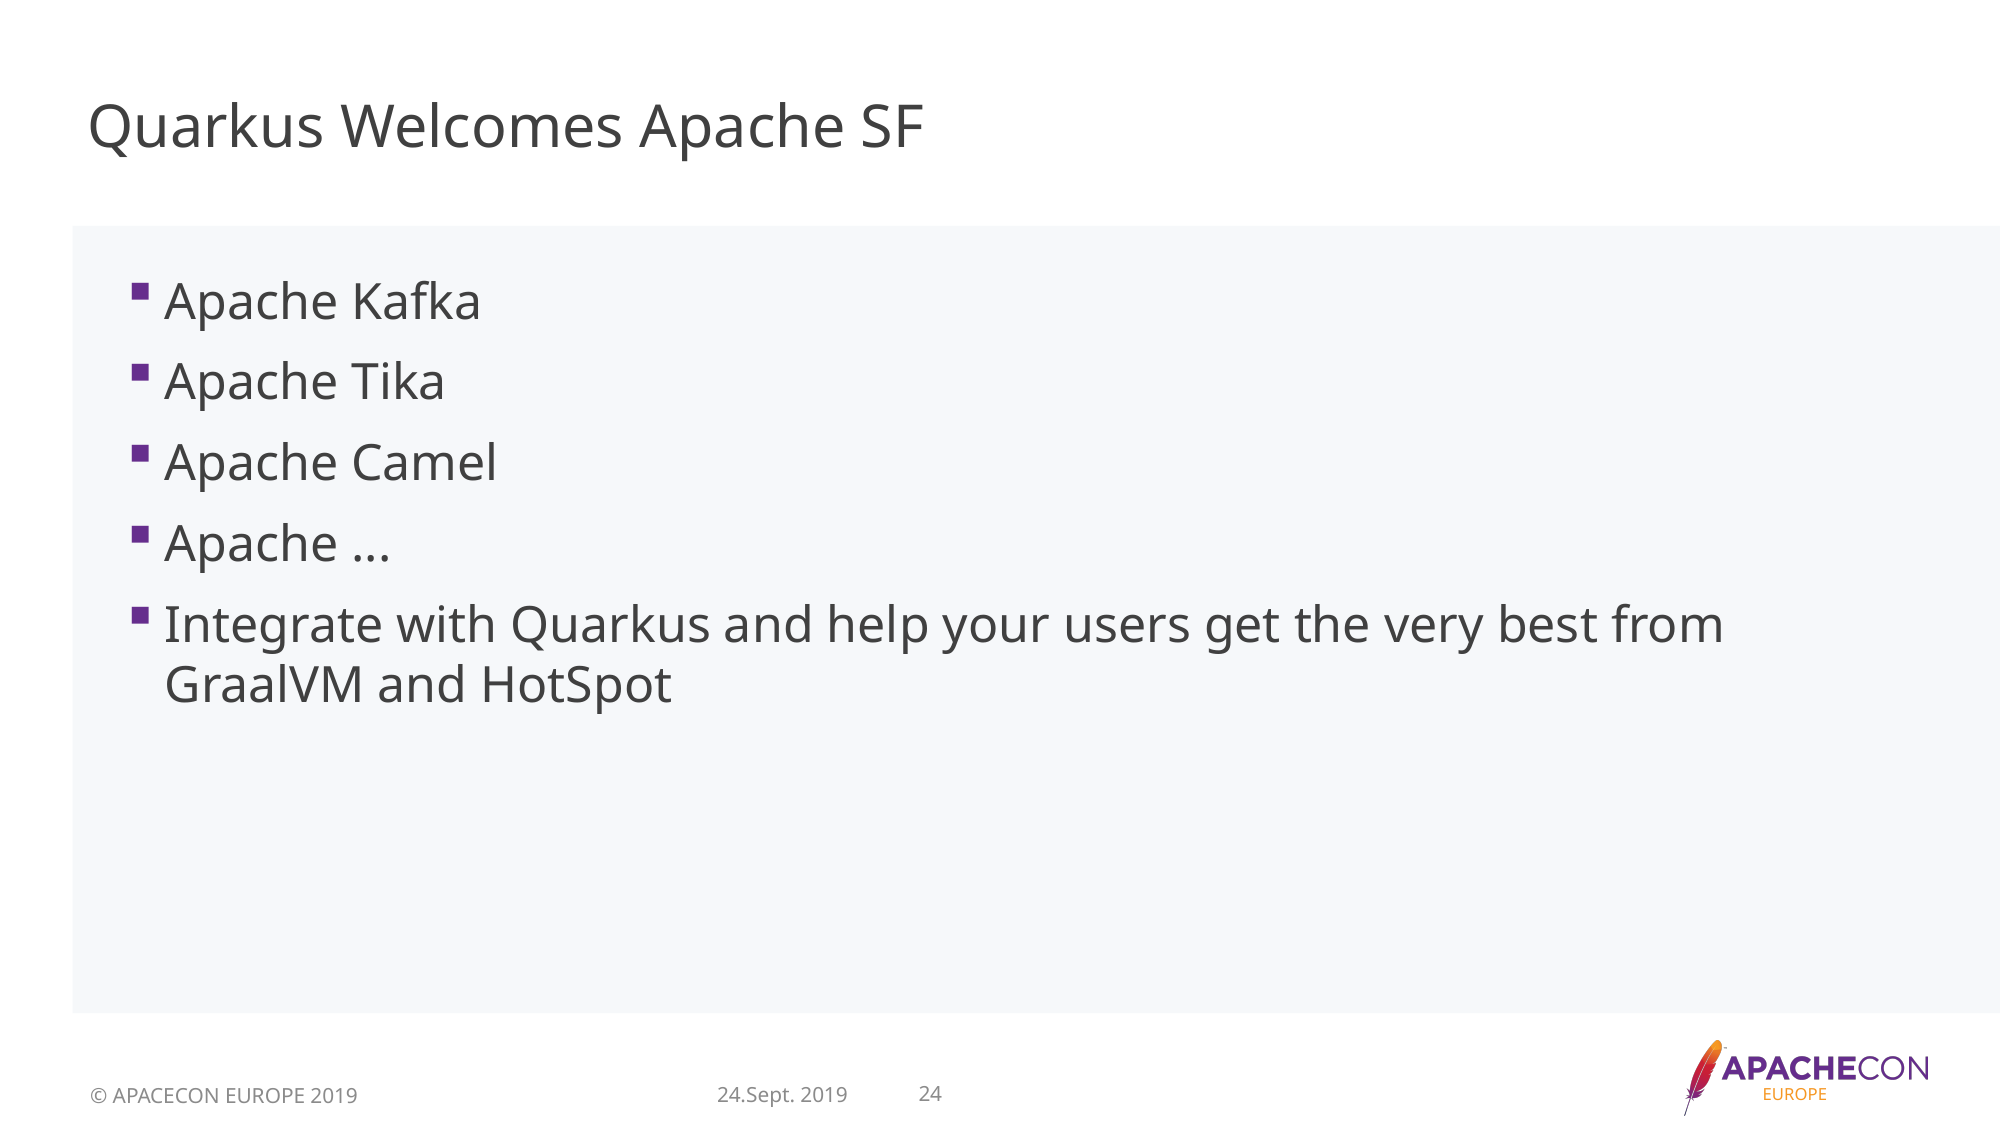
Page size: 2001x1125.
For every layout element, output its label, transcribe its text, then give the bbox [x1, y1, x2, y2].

list Apache Kafka Apache Tika Apache Camel Apache ... Integrate with Quarkus and help your users get the very best from GraalVM and HotSpot [112, 261, 1928, 976]
slide_number 24.Sept. 2019 [693, 1065, 871, 1124]
title Quarkus Welcomes Apache SF [72, 80, 1928, 167]
slide_number <number> [878, 1065, 957, 1124]
footer © APACECON EUROPE 2019 [74, 1065, 686, 1125]
picture [1684, 1040, 1928, 1116]
